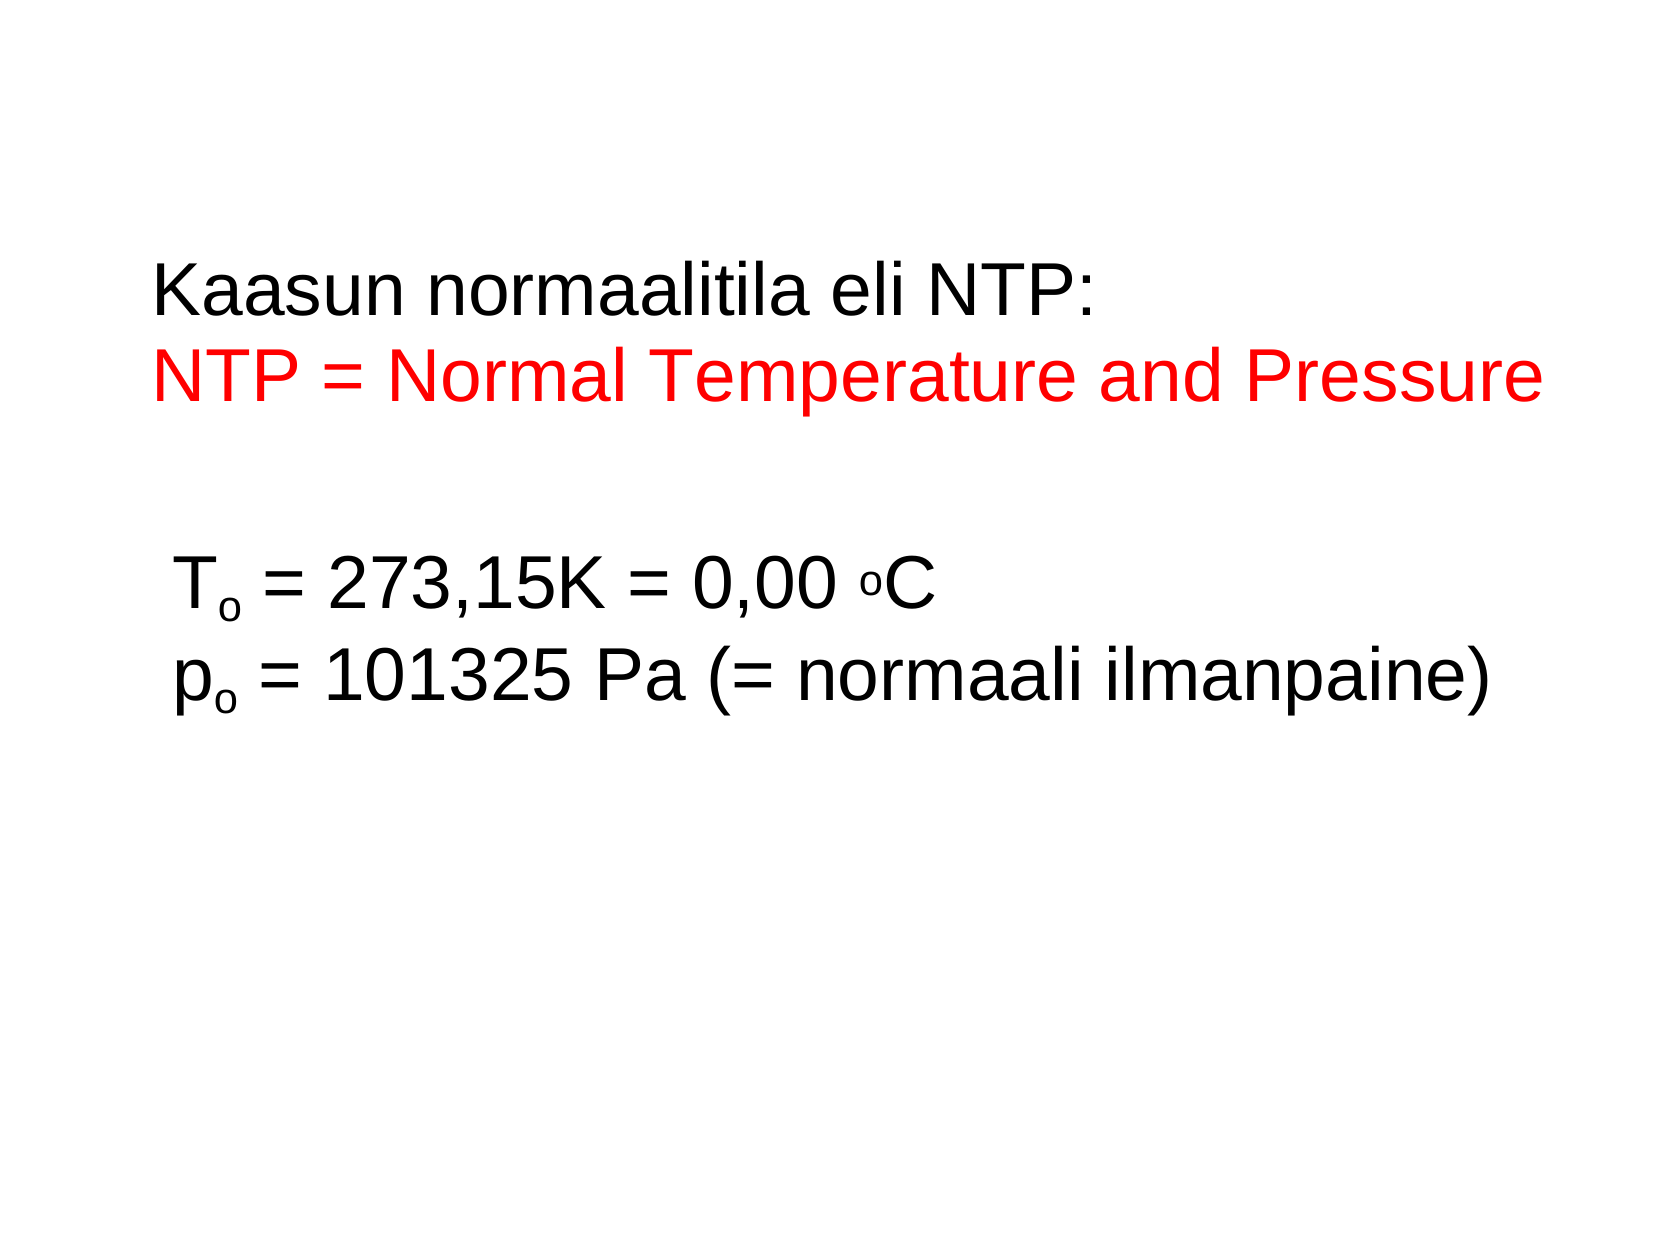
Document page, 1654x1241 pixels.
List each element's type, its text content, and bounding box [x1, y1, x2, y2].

text_box Kaasun normaalitila eli NTP: NTP = Normal Temperature and Pressure To = 273,15K = 0,00 oC po = 101325 Pa (= normaali ilmanpaine) [136, 236, 1571, 753]
